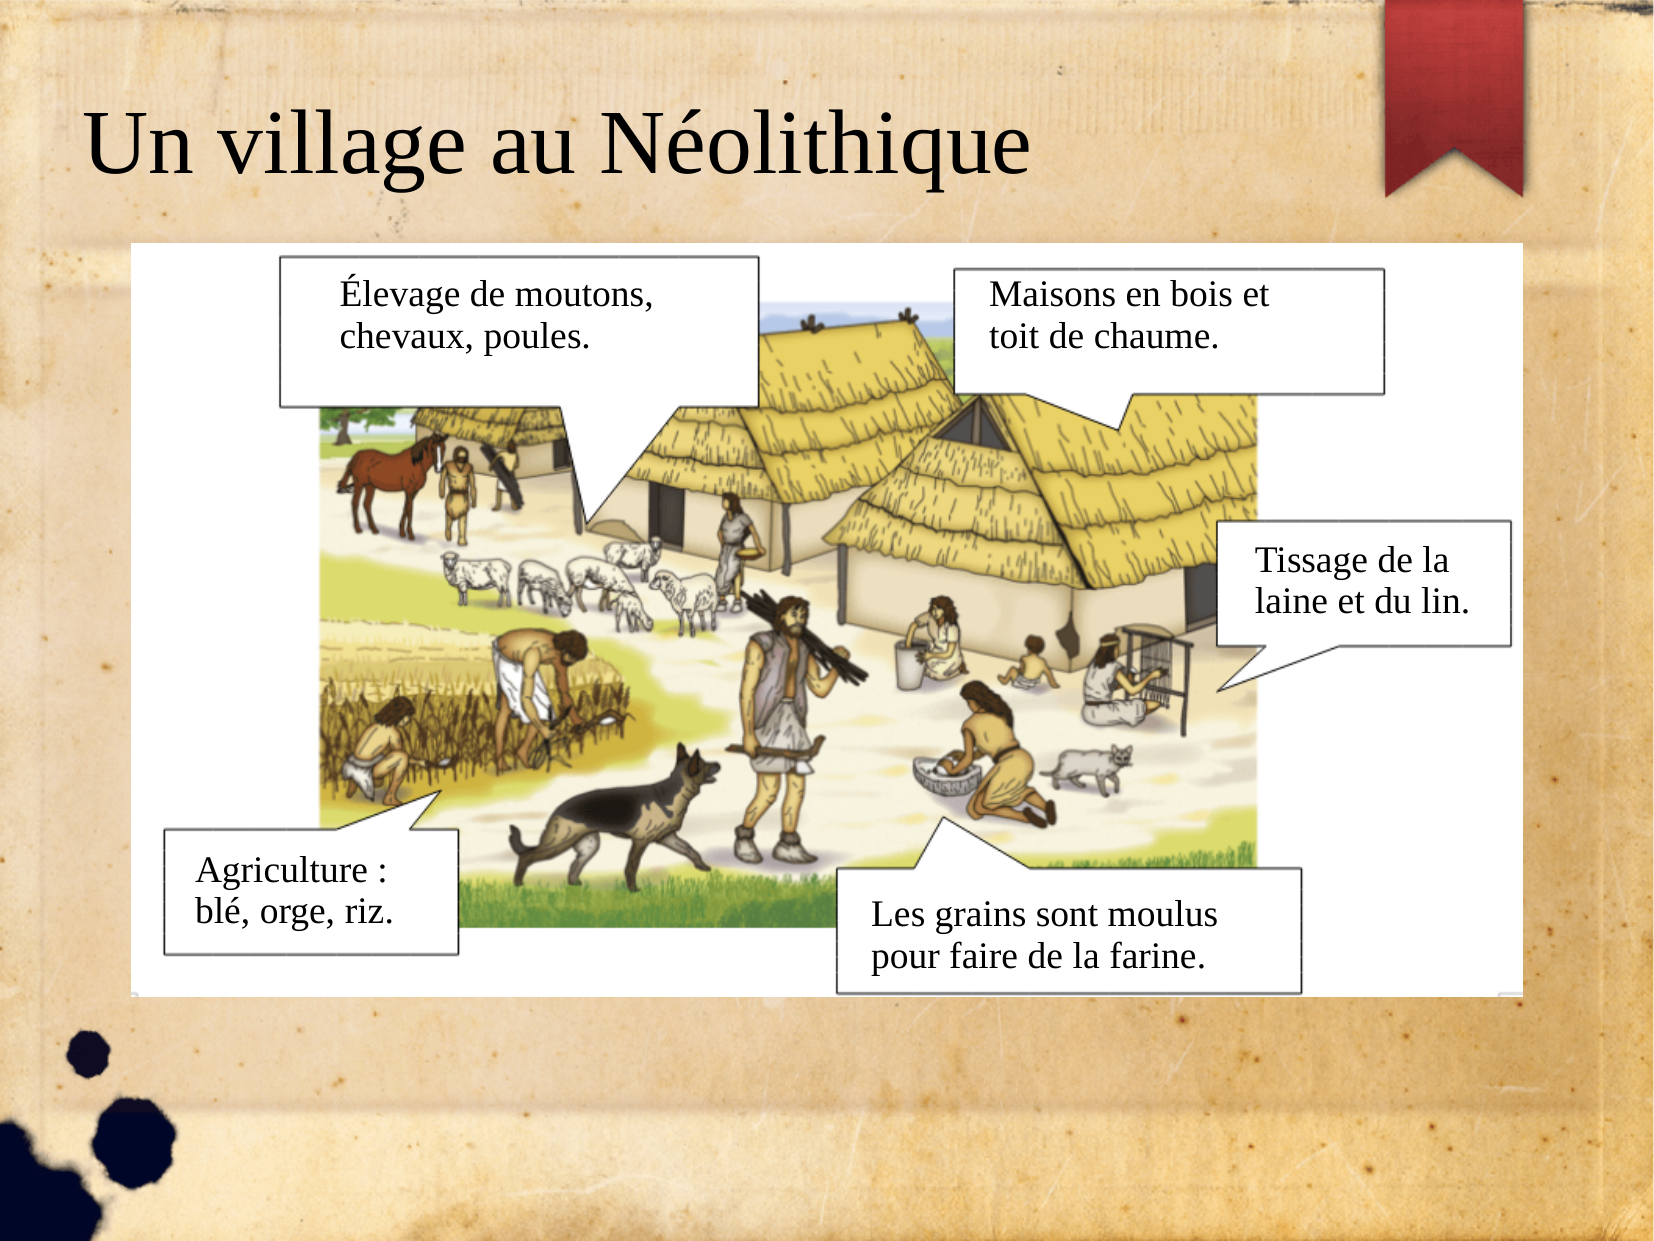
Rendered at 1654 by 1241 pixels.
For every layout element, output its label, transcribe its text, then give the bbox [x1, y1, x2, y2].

title Un village au Néolithique [82, 49, 1347, 237]
text_box Élevage de moutons, chevaux, poules. [324, 265, 739, 364]
text_box Tissage de la laine et du lin. [1240, 531, 1506, 671]
text_box Agriculture : blé, orge, riz. [180, 841, 446, 939]
text_box Les grains sont moulus pour faire de la farine. [856, 885, 1270, 984]
text_box Maisons en bois et toit de chaume. [974, 265, 1329, 384]
picture [0, 0, 1654, 1241]
